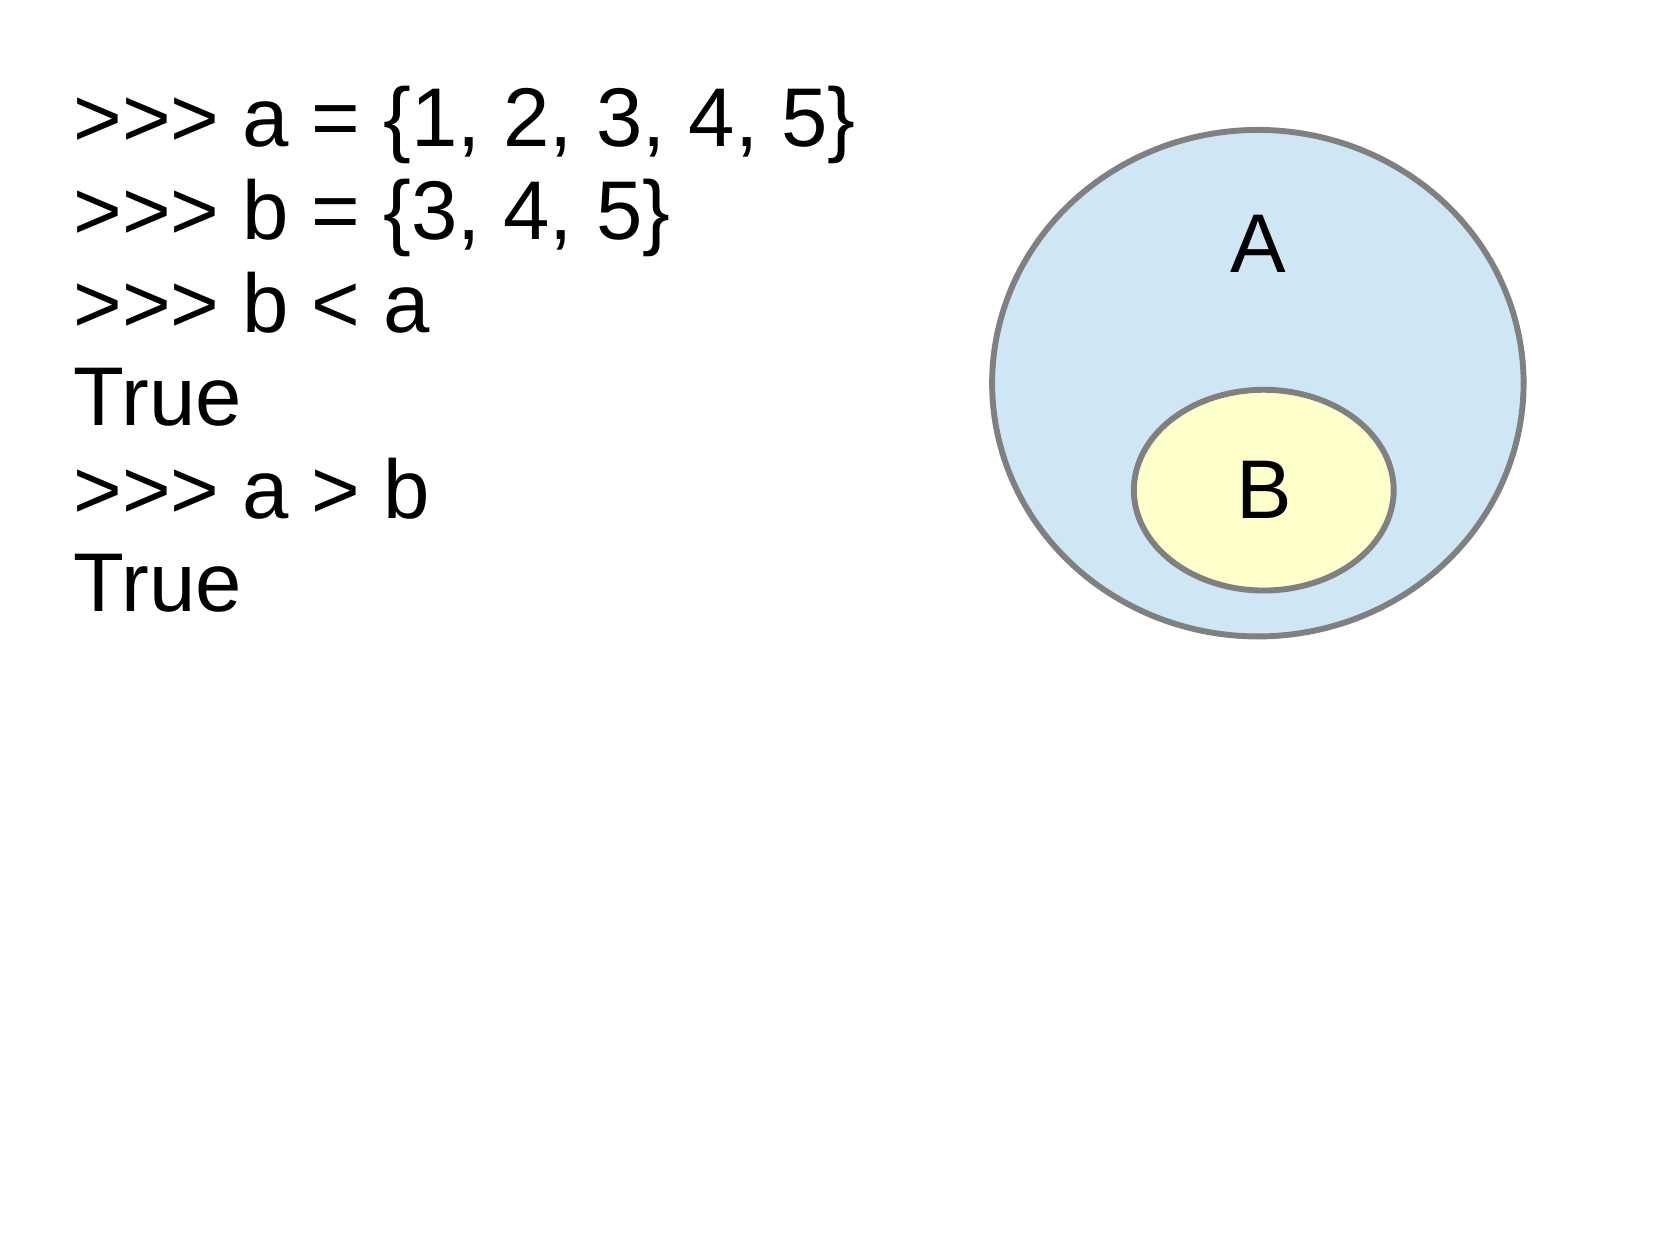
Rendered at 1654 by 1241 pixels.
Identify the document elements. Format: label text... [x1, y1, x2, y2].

text_box B [1133, 389, 1394, 591]
text_box A [992, 129, 1524, 637]
text_box >>> a = {1, 2, 3, 4, 5} >>> b = {3, 4, 5} >>> b < a True >>> a > b True [59, 63, 1595, 637]
